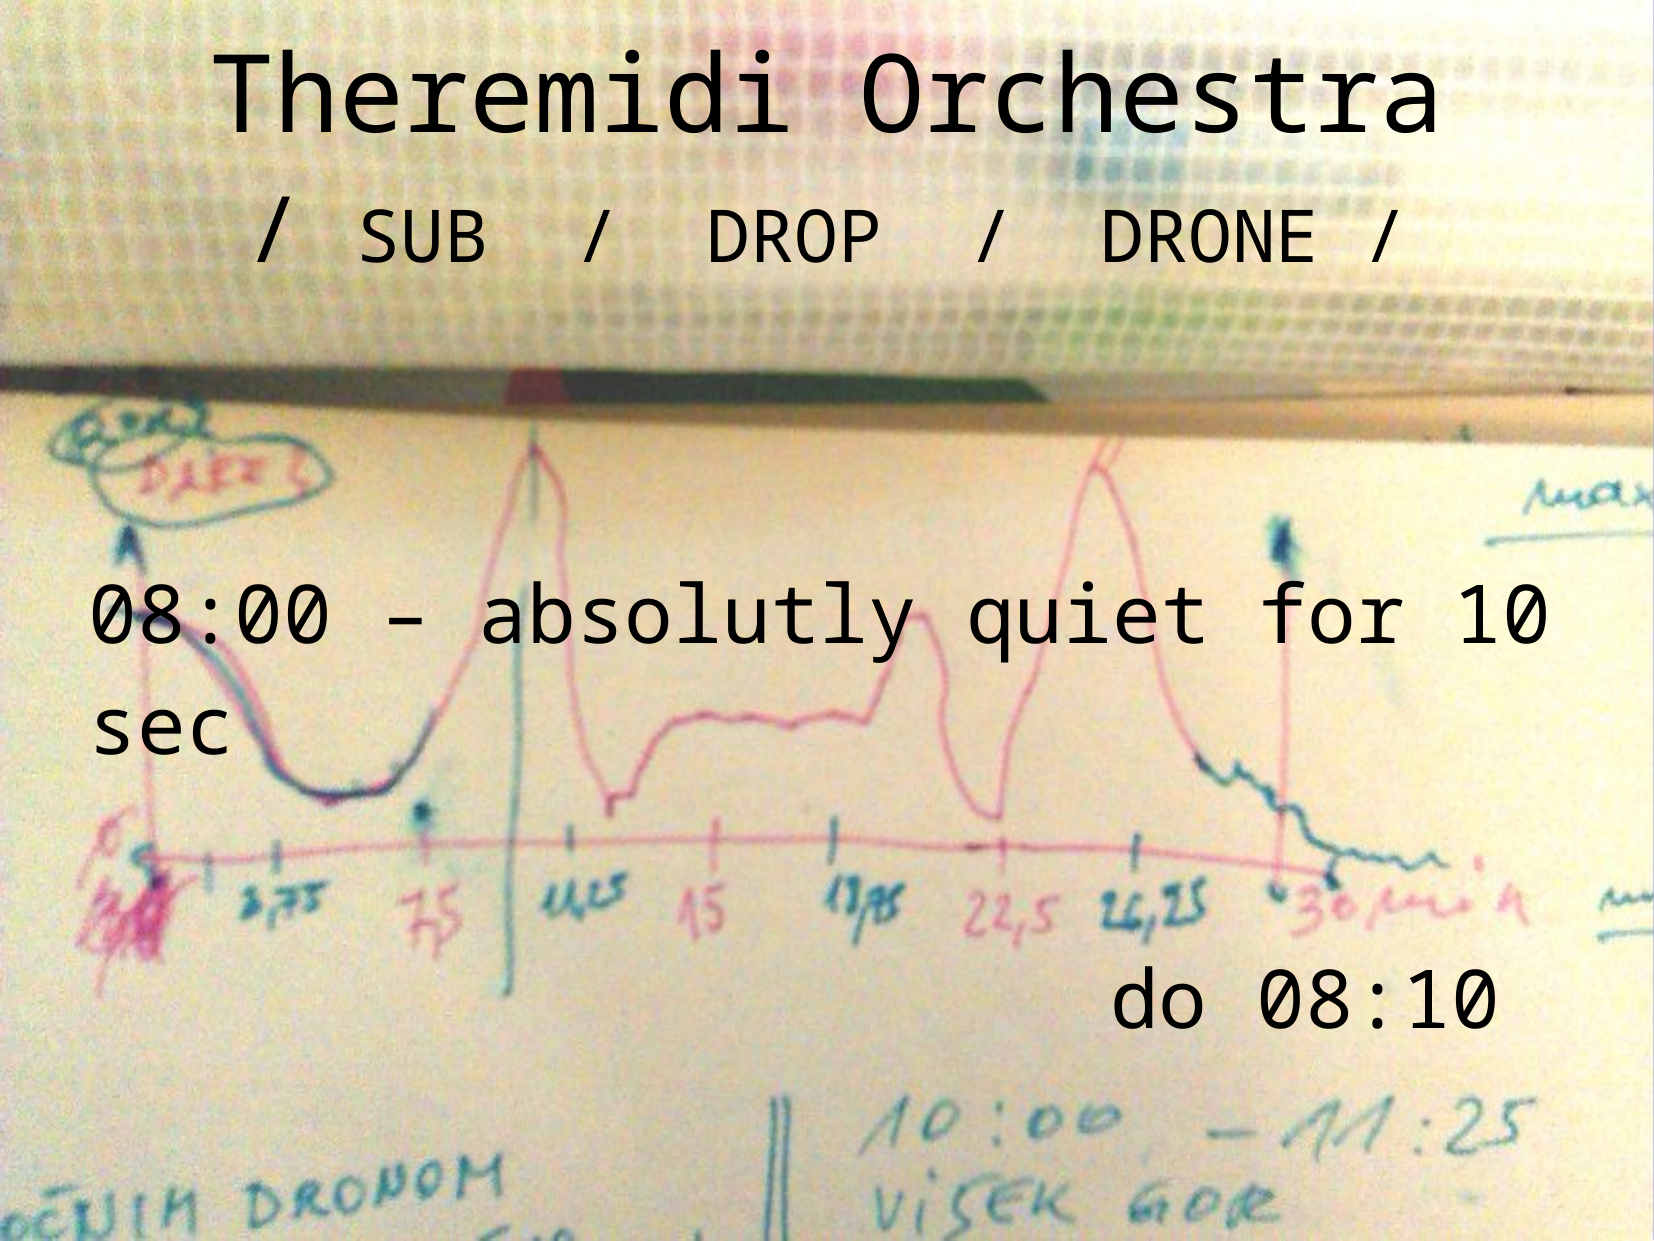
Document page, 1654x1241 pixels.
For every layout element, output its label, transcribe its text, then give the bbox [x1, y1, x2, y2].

picture [0, 0, 1654, 1241]
title Theremidi Orchestra / SUB / DROP / DRONE / [82, 46, 1571, 260]
text_box do 08:10 [1110, 900, 1620, 1096]
text_box 08:00 – absolutly quiet for 10 sec [88, 272, 1566, 1063]
